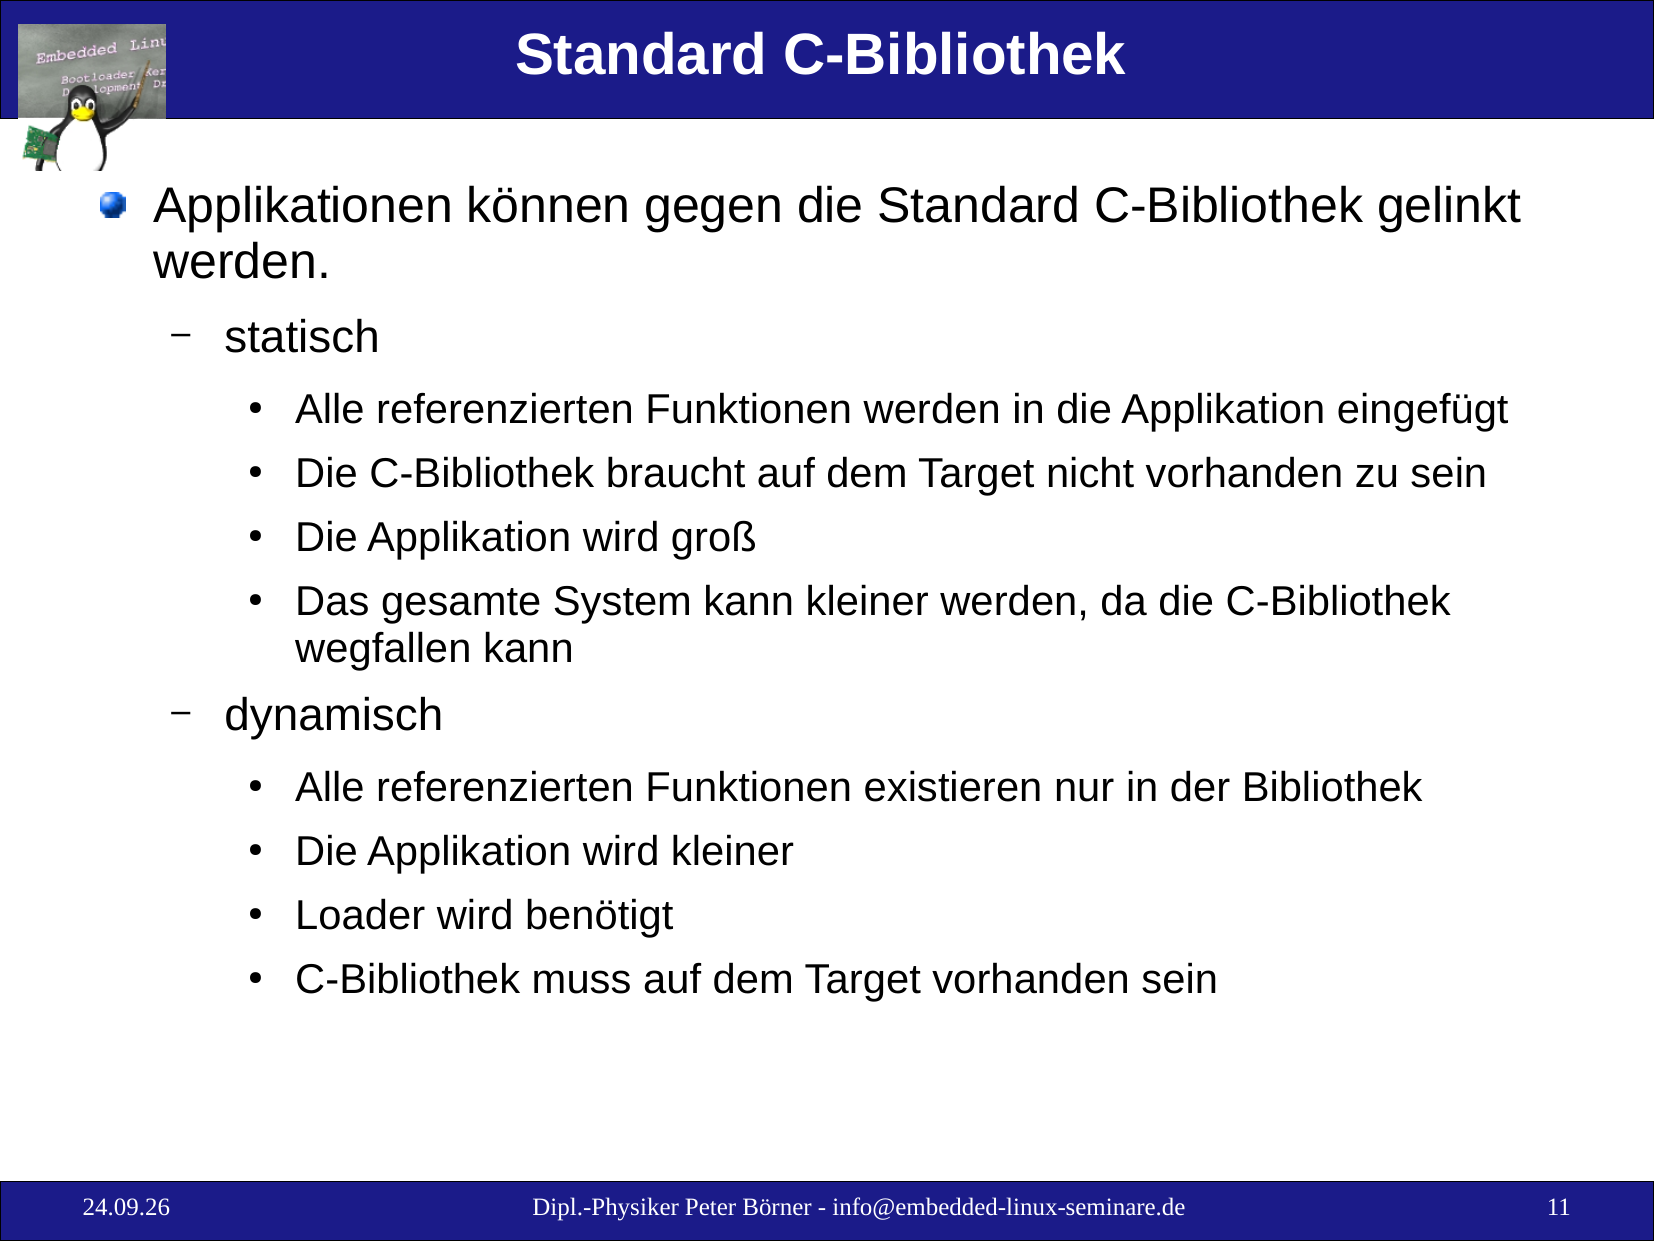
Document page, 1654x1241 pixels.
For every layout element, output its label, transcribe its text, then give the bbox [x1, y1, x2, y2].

picture [18, 24, 166, 171]
list Applikationen können gegen die Standard C-Bibliothek gelinkt werden. statisch Alle referenzierten Funktionen werden in die Applikation eingefügt Die C-Bibliothek braucht auf dem Target nicht vorhanden zu sein Die Applikation wird groß Das gesamte System kann kleiner werden, da die C-Bibliothek wegfallen kann dynamisch Alle referenzierten Funktionen existieren nur in der Bibliothek Die Applikation wird kleiner Loader wird benötigt C-Bibliothek muss auf dem Target vorhanden sein [82, 177, 1571, 1142]
title Standard C-Bibliothek [76, 19, 1565, 89]
